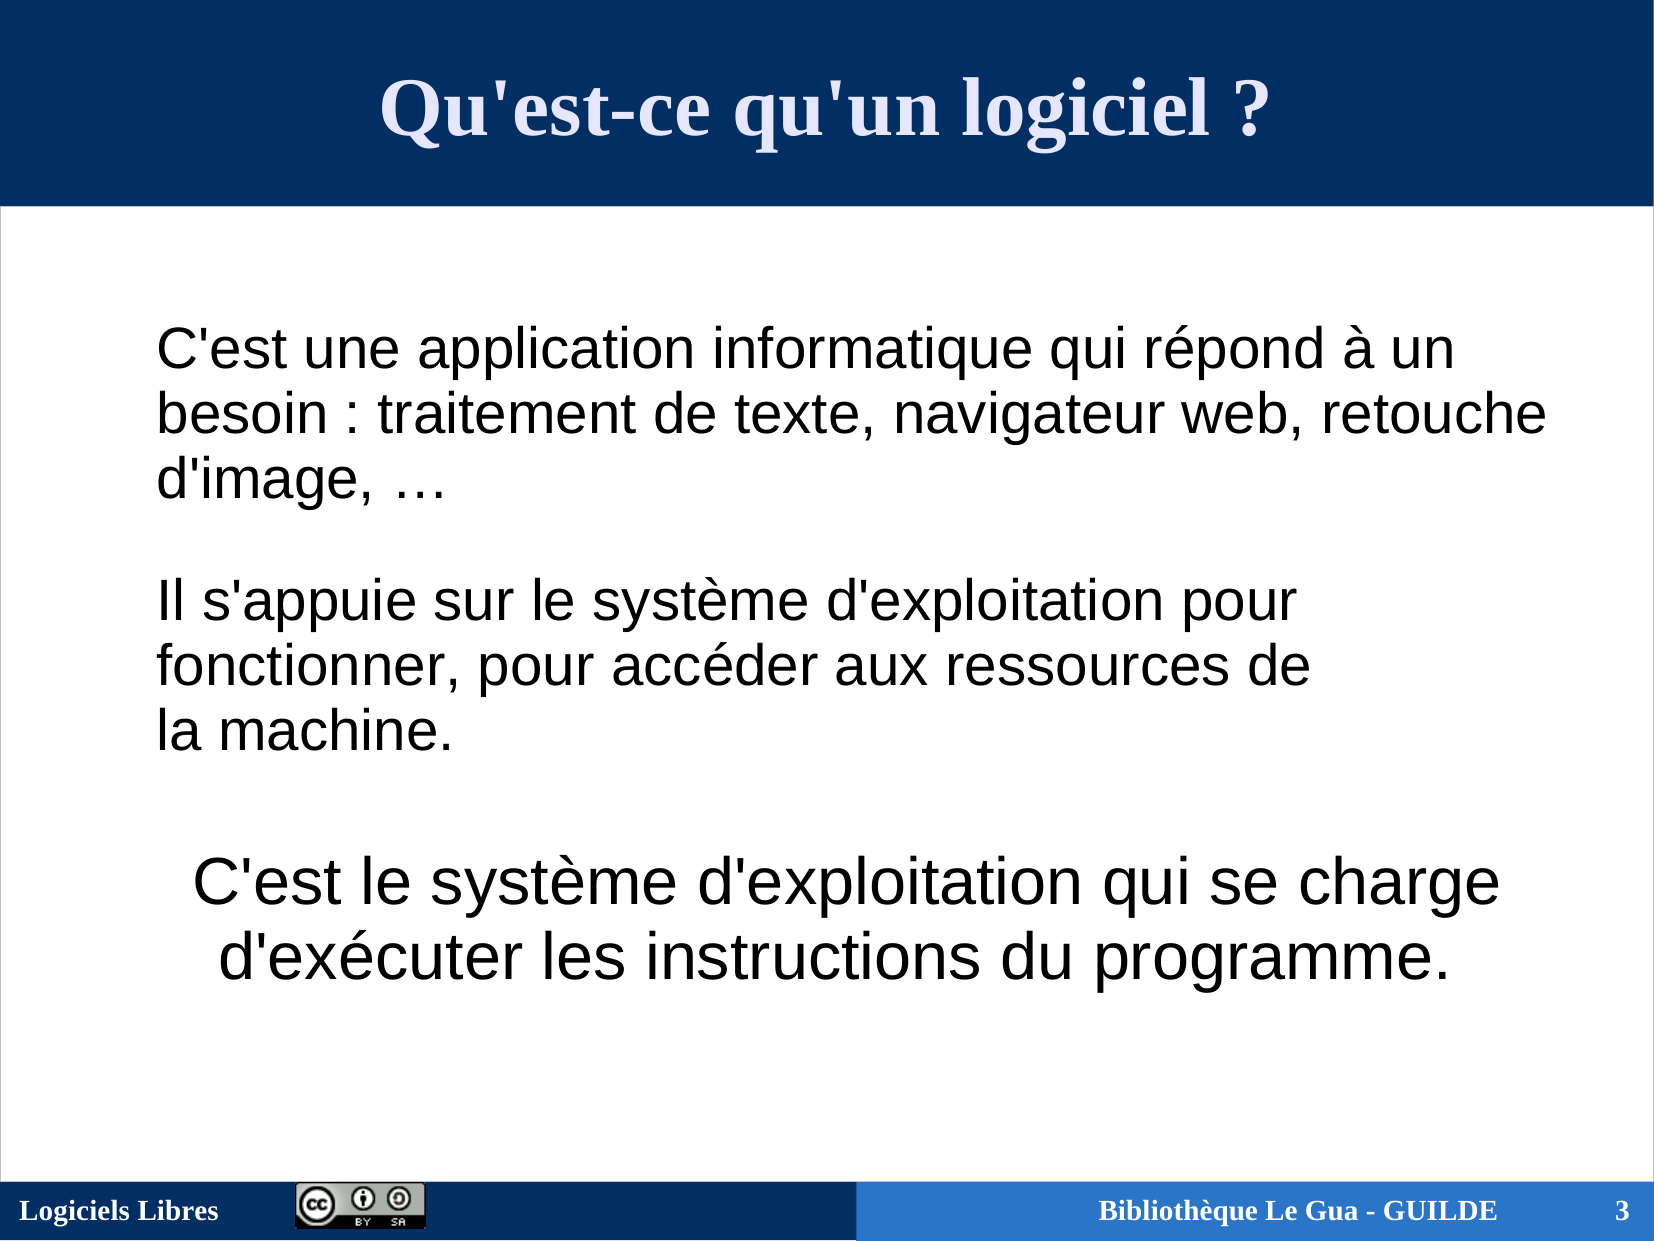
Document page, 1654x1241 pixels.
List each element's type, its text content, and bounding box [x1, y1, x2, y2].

list Il s'appuie sur le système d'exploitation pour fonctionner, pour accéder aux ressources de la machine. [85, 567, 1574, 803]
text_box C'est le système d'exploitation qui se charge d'exécuter les instructions du programme. [88, 843, 1583, 994]
title Qu'est-ce qu'un logiciel ? [82, 0, 1571, 214]
list C'est une application informatique qui répond à un besoin : traitement de texte, navigateur web, retouche d'image, … [85, 315, 1574, 562]
picture [295, 1182, 426, 1229]
